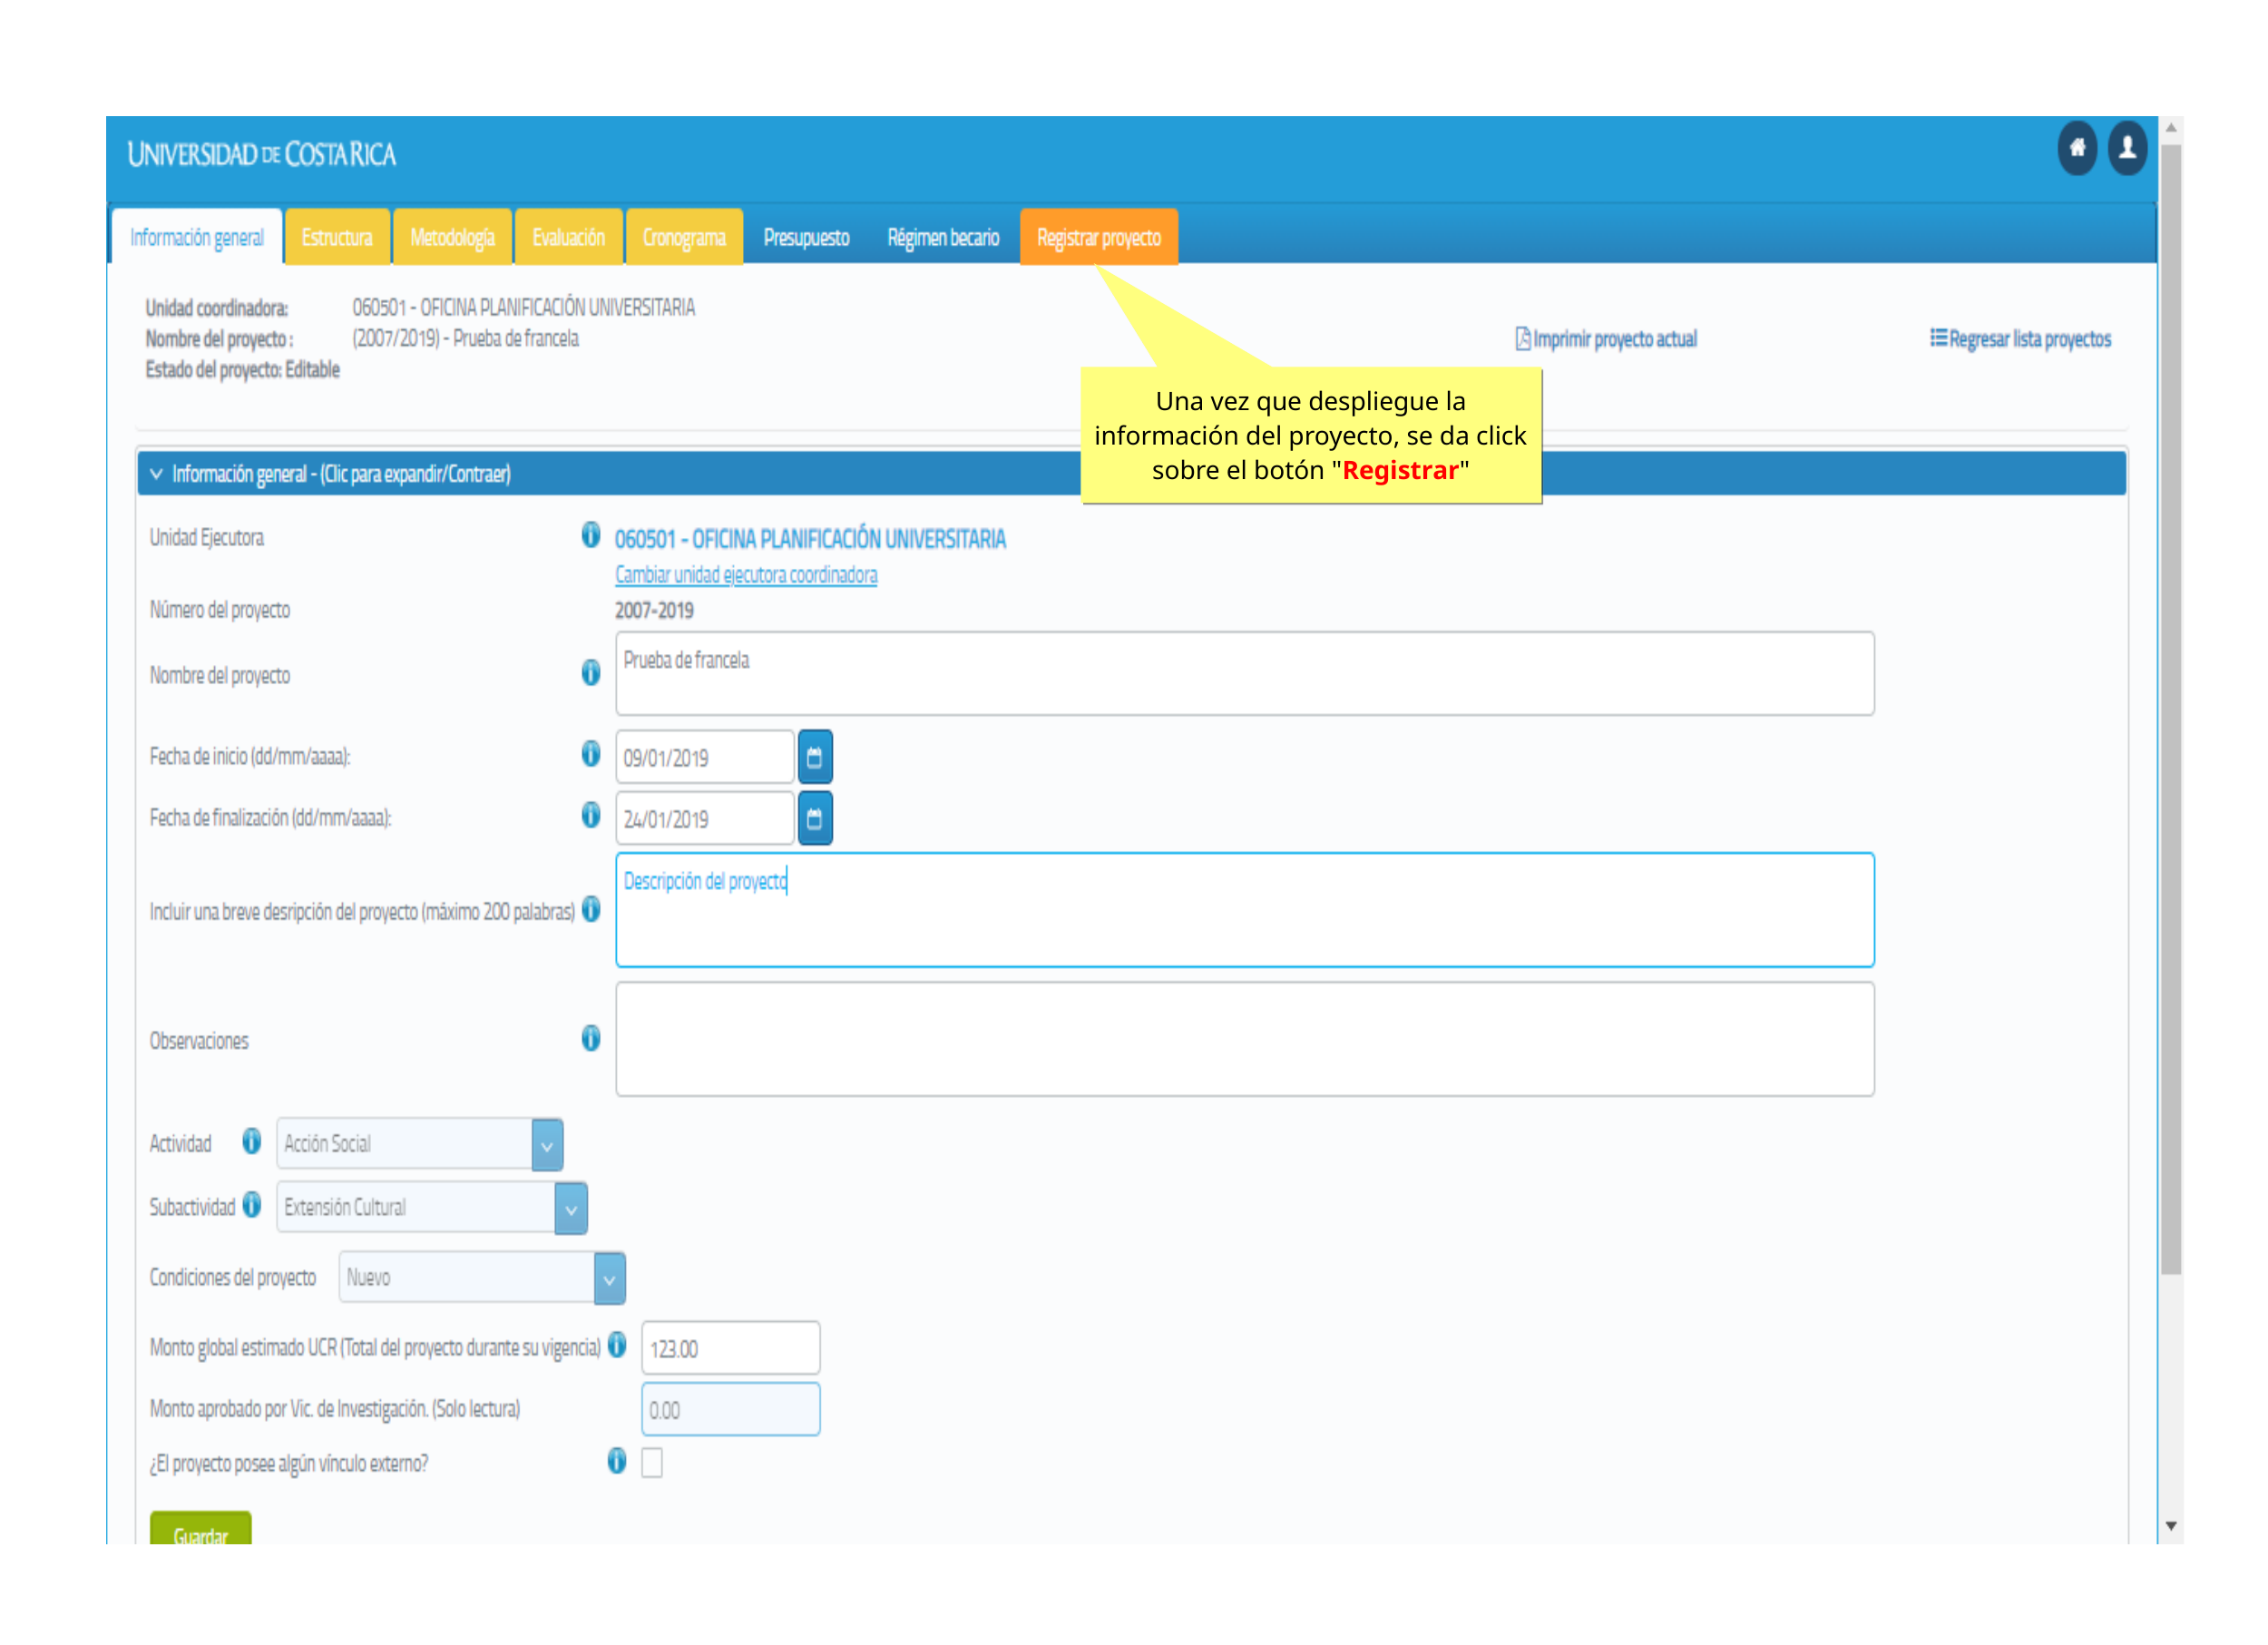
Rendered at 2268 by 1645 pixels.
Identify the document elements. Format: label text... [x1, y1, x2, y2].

picture [106, 116, 2185, 1544]
text_box Una vez que despliegue la información del proyecto, se da click sobre el botón "Registrar" [1080, 263, 1542, 504]
